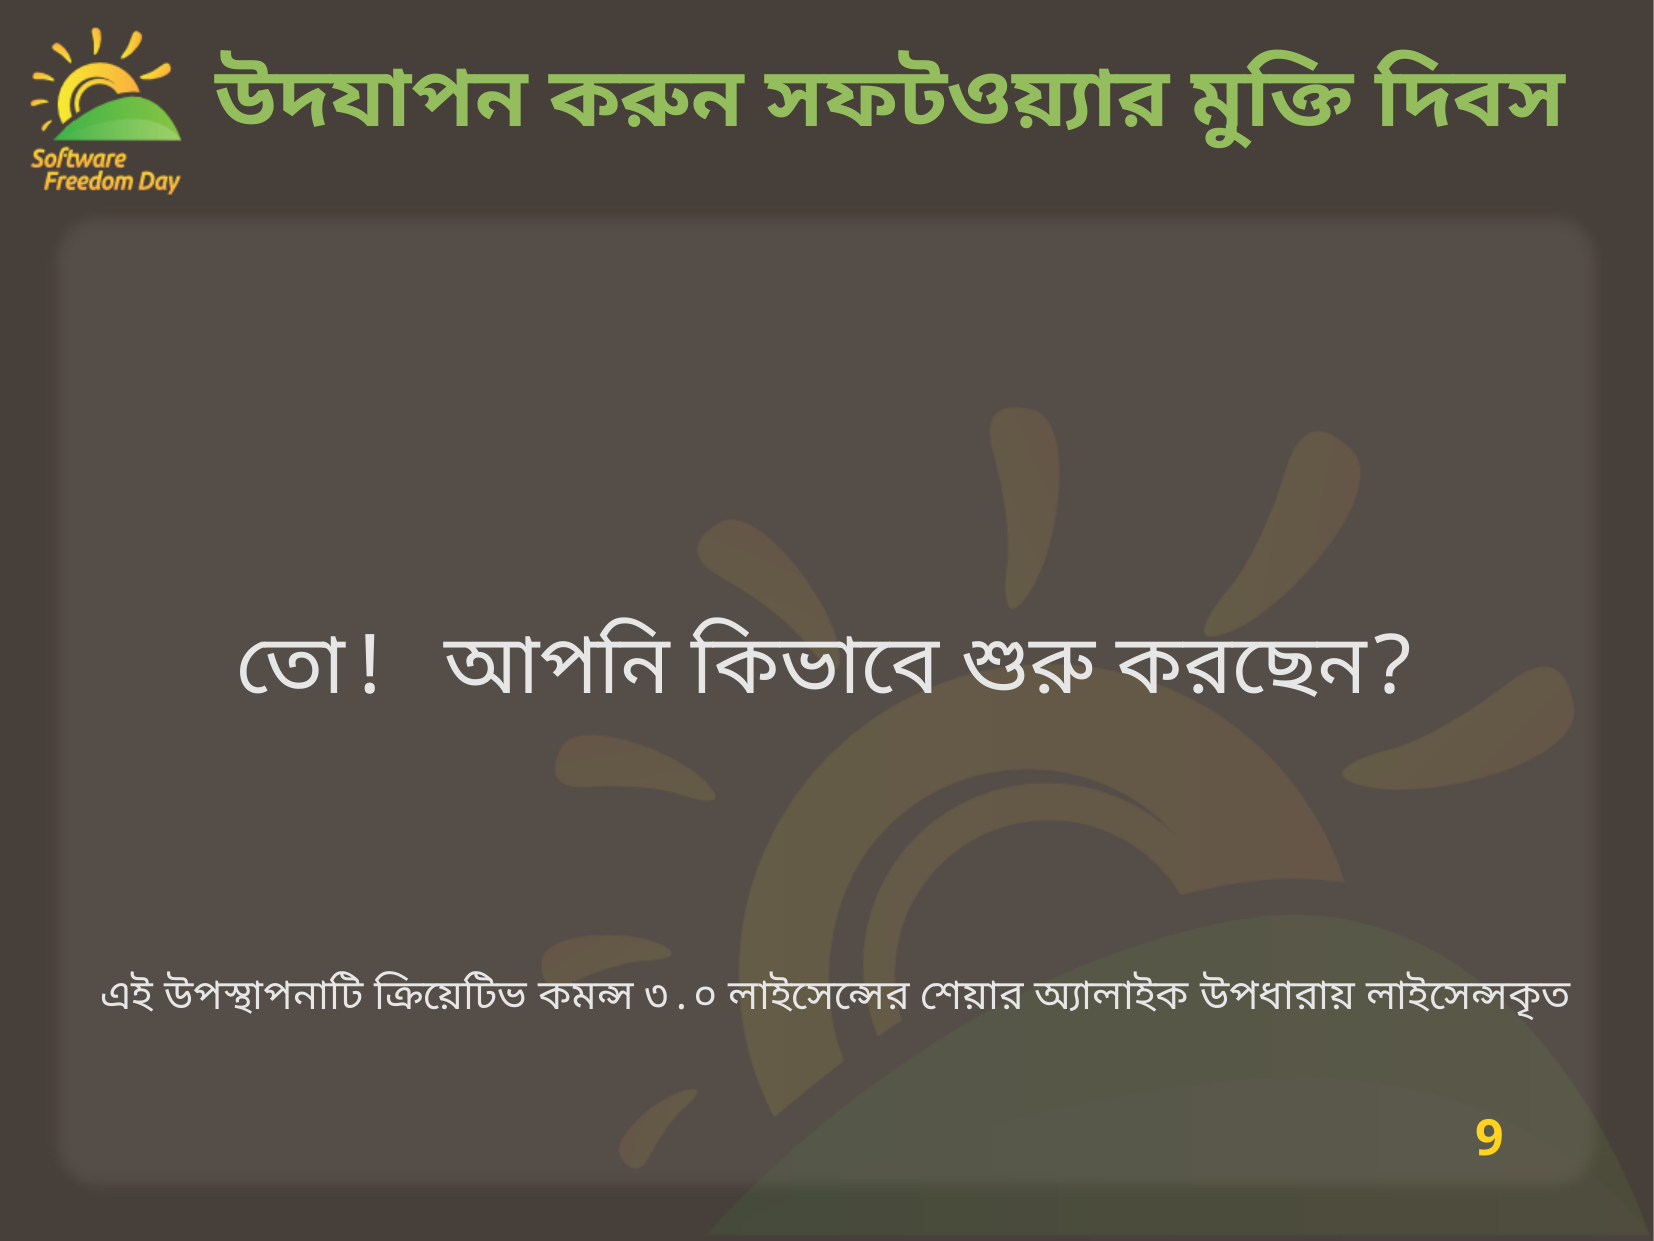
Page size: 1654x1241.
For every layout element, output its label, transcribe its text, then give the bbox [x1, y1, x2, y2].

picture [0, 0, 1654, 1241]
list তো! আপনি কিভাবে শুরু করছেন? এই উপস্থাপনাটি ক্রিয়েটিভ কমন্স ৩.০ লাইসেন্সের শেয়ার অ্যালাইক উপধারায় লাইসেন্সকৃত [82, 255, 1571, 1074]
title উদযাপন করুন সফটওয়্যার মুক্তি দিবস [210, 9, 1571, 205]
